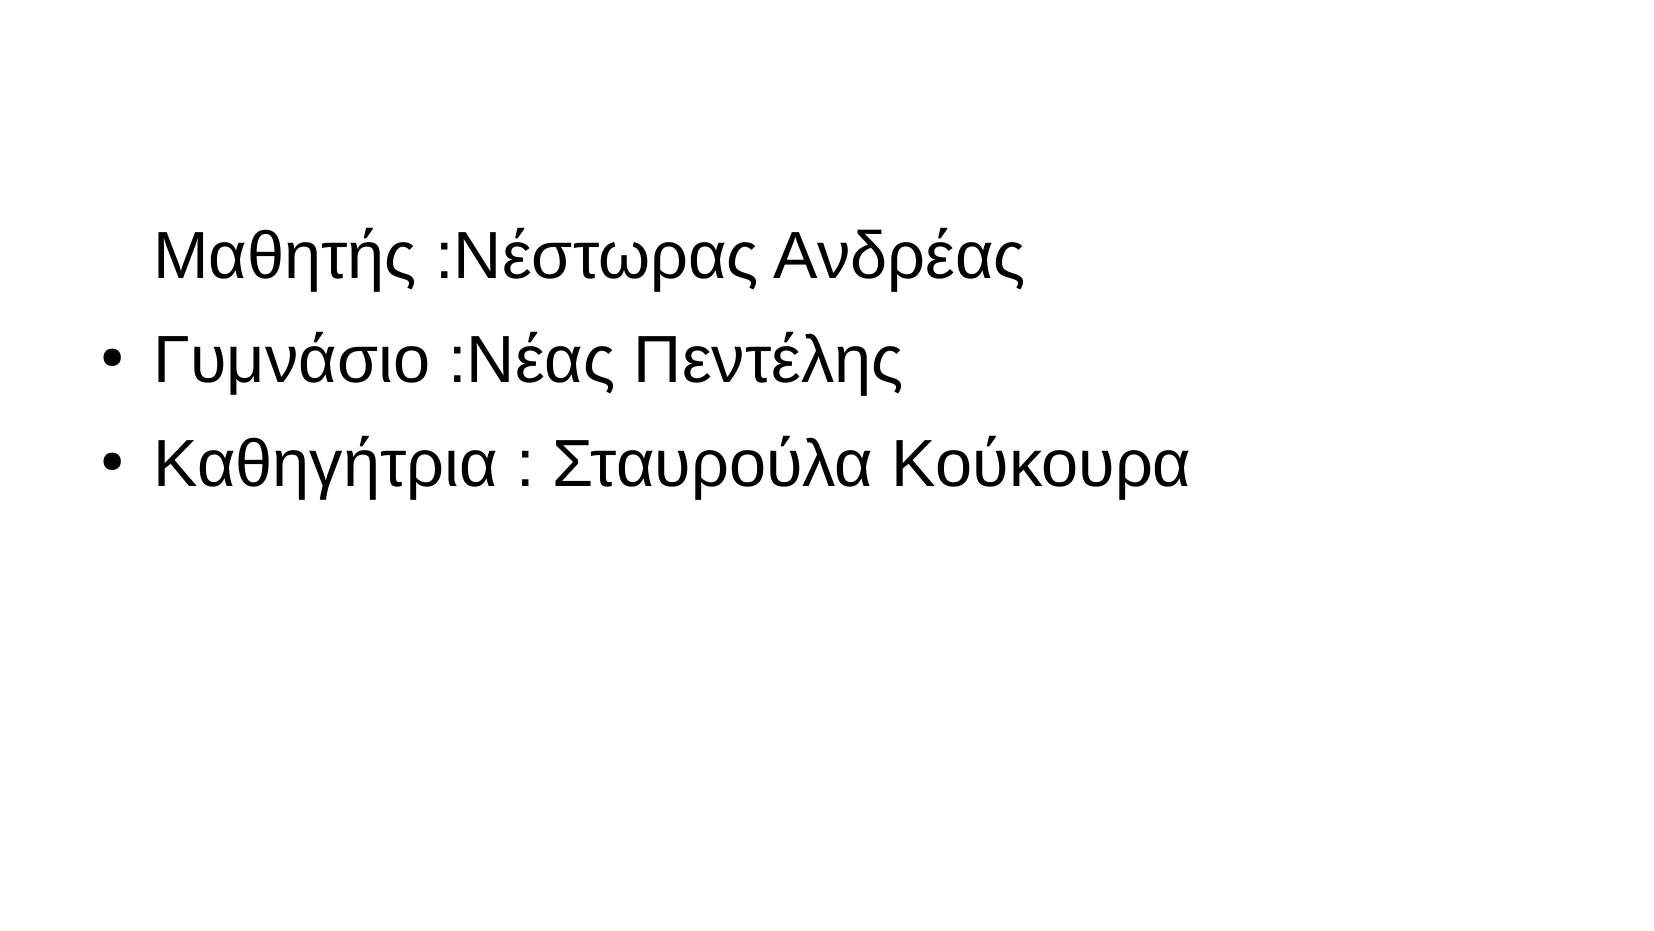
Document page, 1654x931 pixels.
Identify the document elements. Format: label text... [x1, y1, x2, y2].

list Μαθητής :Νέστωρας Ανδρέας Γυμνάσιο :Νέας Πεντέλης Καθηγήτρια : Σταυρούλα Κούκουρα [82, 217, 1571, 758]
